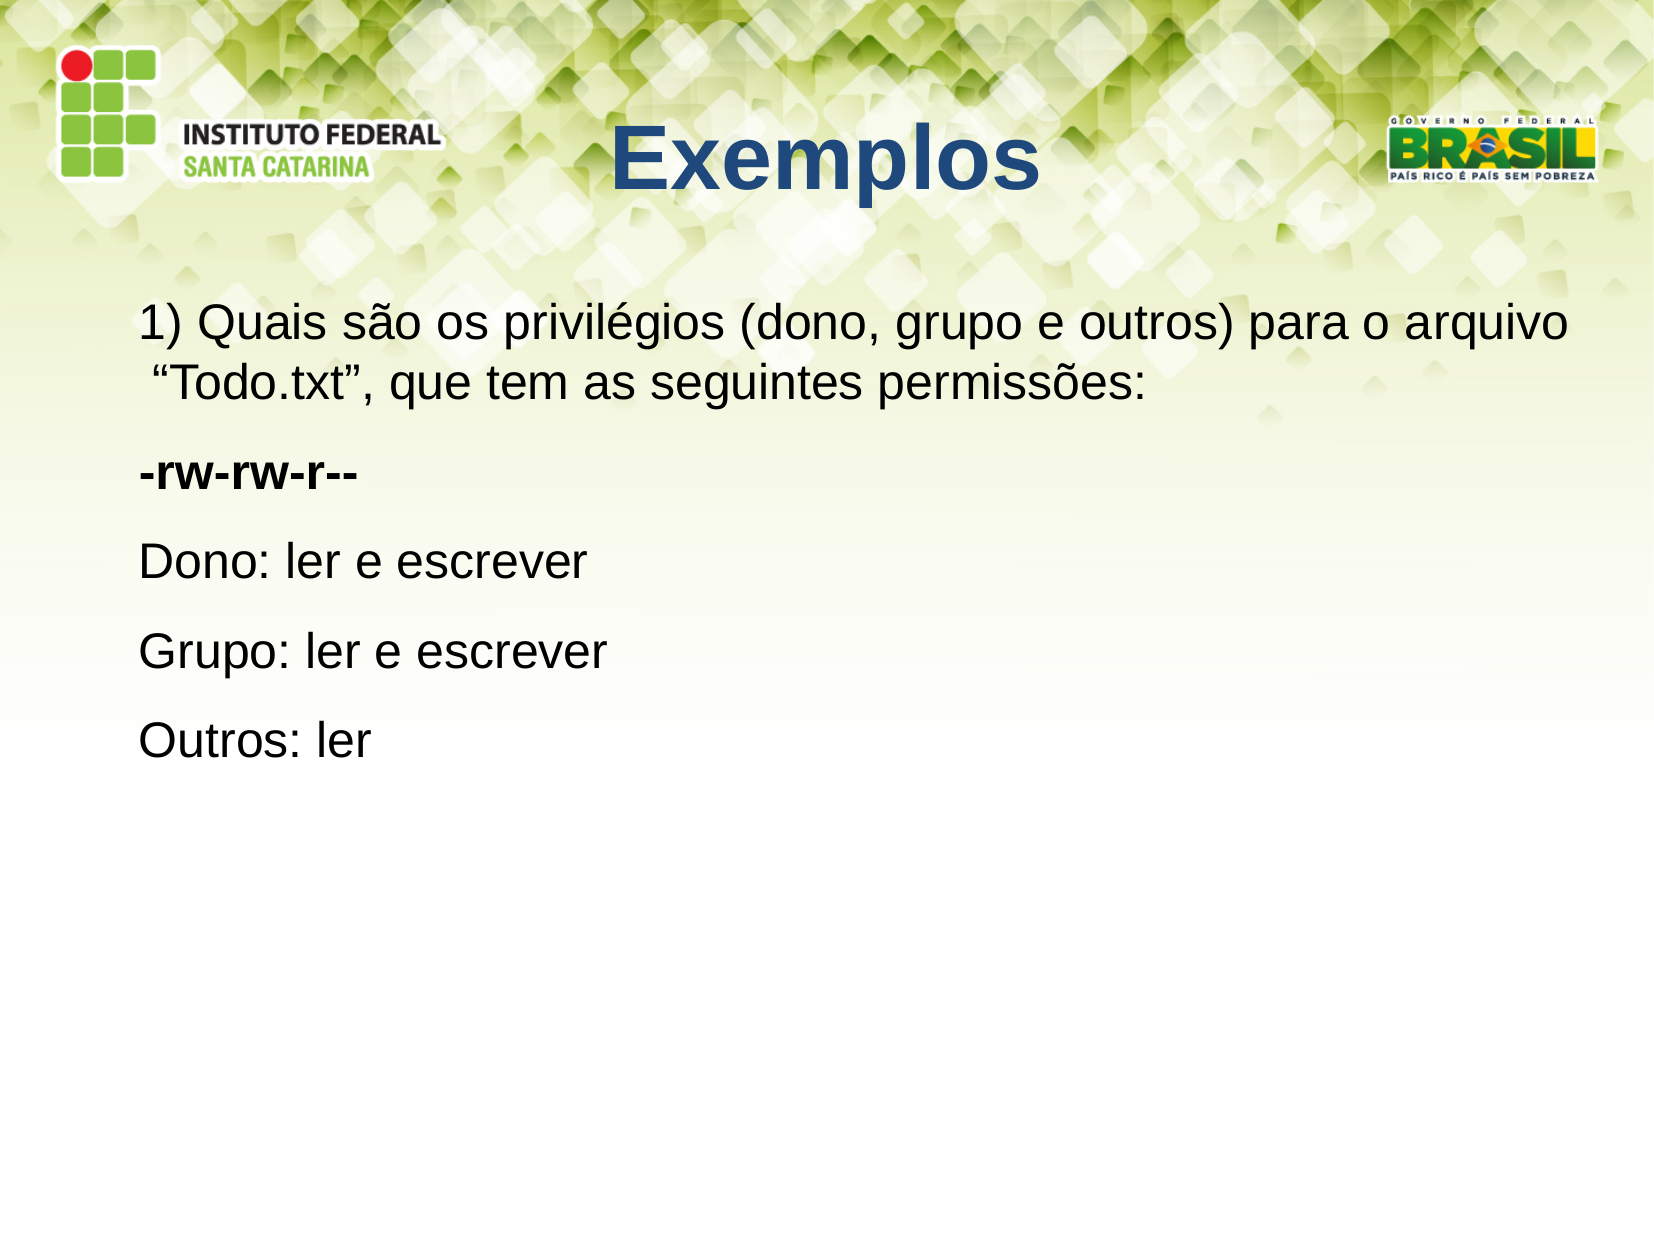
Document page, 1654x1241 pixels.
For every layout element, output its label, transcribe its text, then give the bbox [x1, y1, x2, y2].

picture [0, 0, 1654, 1241]
title Exemplos [82, 42, 1570, 263]
list 1) Quais são os privilégios (dono, grupo e outros) para o arquivo “Todo.txt”, que tem as seguintes permissões: -rw-rw-r-- Dono: ler e escrever Grupo: ler e escrever Outros: ler [82, 290, 1570, 1010]
